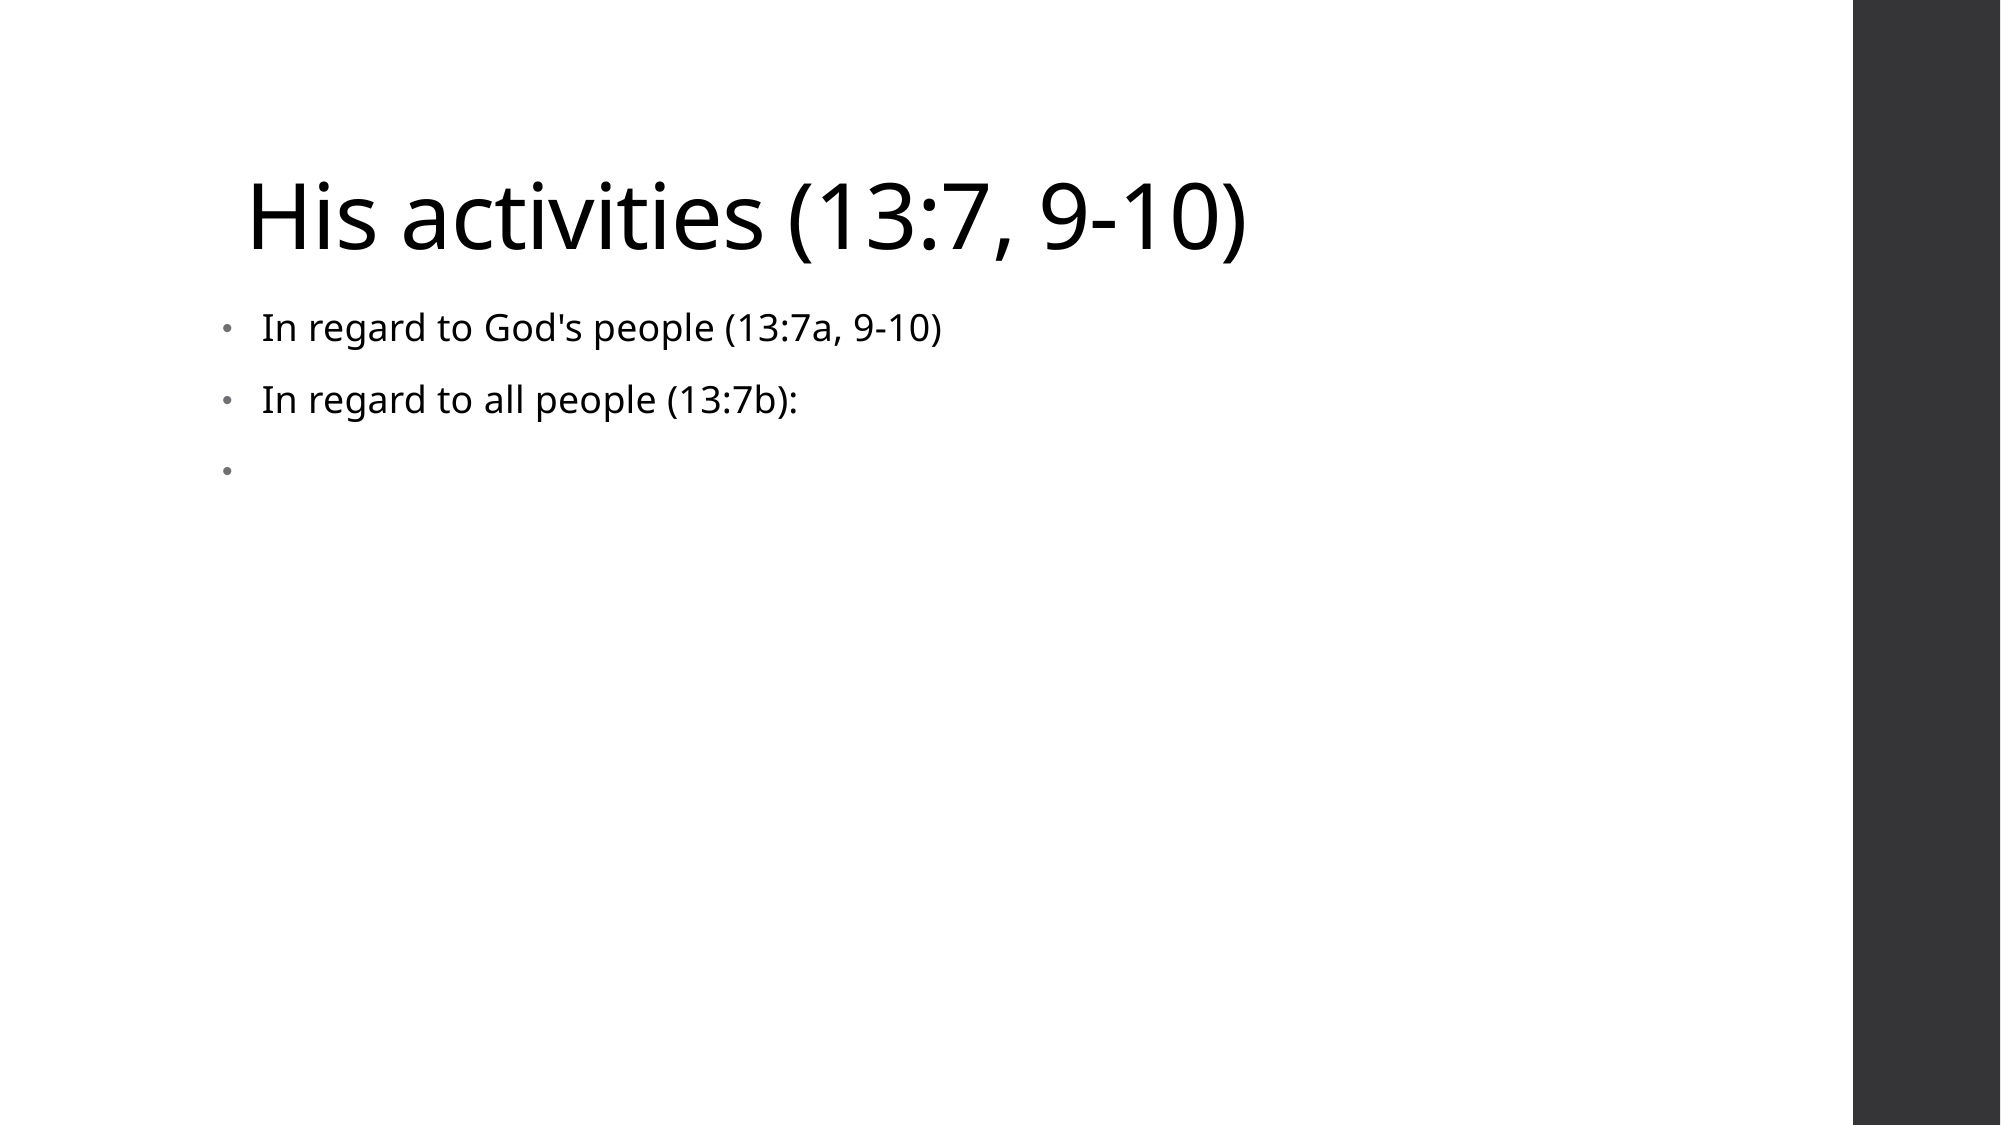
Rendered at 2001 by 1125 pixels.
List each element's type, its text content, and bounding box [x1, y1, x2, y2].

list In regard to God's people (13:7a, 9-10) In regard to all people (13:7b): [206, 299, 1617, 1014]
title His activities (13:7, 9-10) [206, 60, 1797, 278]
